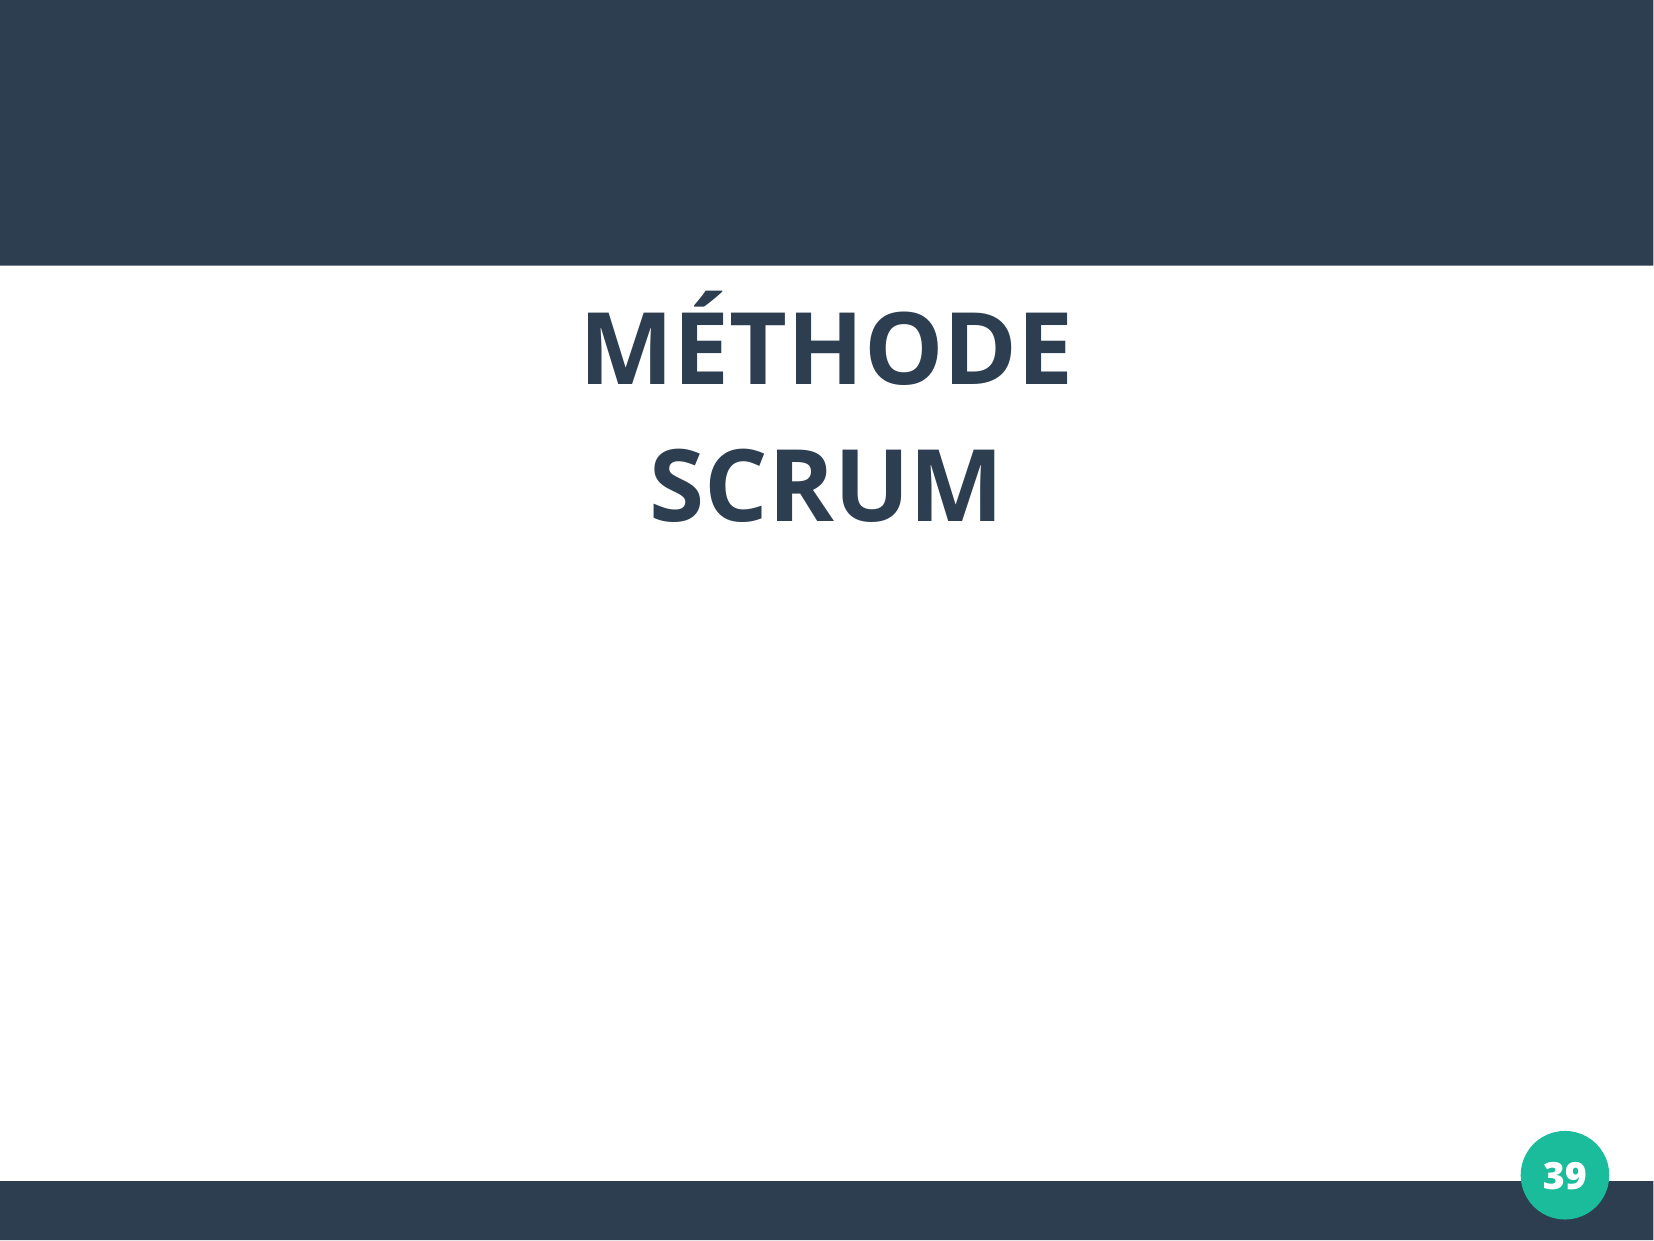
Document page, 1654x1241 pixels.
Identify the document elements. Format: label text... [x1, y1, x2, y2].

subtitle MÉTHODE SCRUM [59, 49, 1595, 779]
